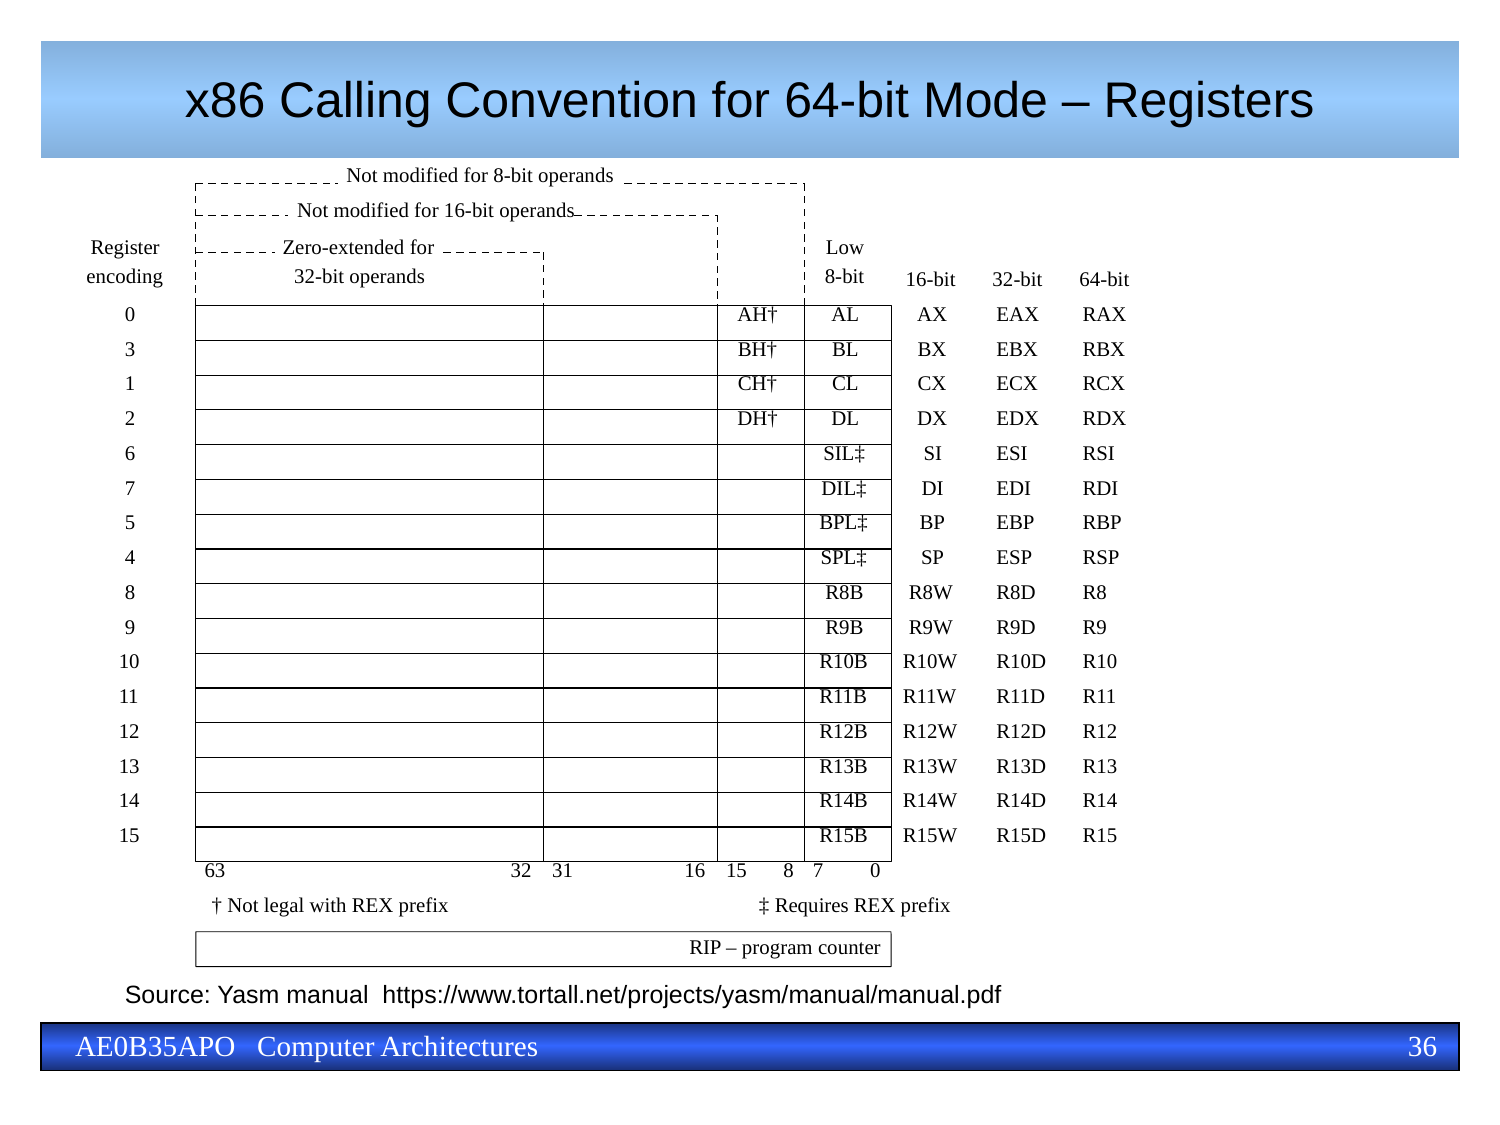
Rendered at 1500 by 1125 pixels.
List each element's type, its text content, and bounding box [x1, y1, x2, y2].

text_box Not modified for 16-bit operands [296, 198, 616, 232]
text_box SPL‡ [820, 546, 875, 579]
text_box EBP [996, 511, 1041, 544]
text_box R9D [996, 615, 1043, 649]
text_box R10 [1082, 650, 1124, 683]
text_box DH† [737, 407, 785, 440]
text_box R14W [902, 789, 966, 822]
text_box RAX [1082, 302, 1134, 336]
text_box 16 [684, 858, 709, 892]
text_box 10 [118, 650, 144, 683]
text_box DI [921, 476, 948, 510]
text_box CH† [737, 372, 784, 405]
text_box 32-bit operands [294, 265, 446, 298]
text_box R15B [819, 824, 876, 857]
text_box R11 [1082, 685, 1124, 718]
text_box ECX [996, 372, 1045, 405]
text_box encoding [86, 265, 176, 298]
text_box CX [917, 372, 952, 405]
text_box R14B [819, 789, 876, 822]
text_box 8 [124, 580, 149, 614]
text_box Source: Yasm manual https://www.tortall.net/projects/yasm/manual/manual.pdf [110, 973, 1019, 1017]
text_box R15 [1082, 824, 1124, 857]
text_box 0 [124, 302, 149, 336]
text_box R13D [996, 754, 1055, 788]
text_box 15 [118, 824, 144, 857]
text_box R13 [1082, 754, 1124, 788]
text_box ESI [996, 441, 1033, 475]
text_box R10D [996, 650, 1055, 683]
text_box RIP – program counter [689, 936, 882, 969]
text_box 14 [118, 789, 144, 822]
text_box R9 [1082, 615, 1111, 649]
text_box 12 [118, 719, 144, 753]
text_box 4 [124, 546, 149, 579]
text_box DX [917, 407, 951, 440]
text_box † Not legal with REX prefix [211, 893, 484, 927]
text_box AX [917, 302, 952, 336]
text_box ESP [996, 546, 1039, 579]
text_box R14D [996, 789, 1055, 822]
text_box EDI [996, 476, 1037, 510]
text_box 15 [725, 858, 751, 892]
text_box Not modified for 8-bit operands [346, 163, 654, 197]
text_box R13W [902, 754, 966, 788]
text_box 1 [124, 372, 149, 405]
text_box SIL‡ [823, 441, 872, 475]
text_box 64-bit [1079, 268, 1138, 301]
text_box R8B [825, 580, 870, 614]
text_box 11 [118, 685, 144, 718]
text_box BL [832, 337, 863, 371]
text_box RBP [1082, 511, 1129, 544]
text_box 31 [552, 858, 577, 892]
text_box 7 [124, 476, 149, 510]
text_box 3 [124, 337, 149, 371]
text_box BH† [737, 337, 784, 371]
text_box 0 [870, 858, 895, 892]
text_box EBX [996, 337, 1045, 371]
text_box AL [831, 302, 864, 336]
text_box 16-bit [905, 268, 964, 301]
text_box RBX [1082, 337, 1133, 371]
text_box DL [831, 407, 864, 440]
text_box R15D [996, 824, 1055, 857]
text_box SI [923, 441, 948, 475]
text_box 6 [124, 441, 149, 475]
text_box DIL‡ [821, 476, 874, 510]
text_box R10W [902, 650, 966, 683]
text_box RCX [1082, 372, 1131, 405]
text_box 8-bit [824, 265, 871, 298]
text_box RDX [1082, 407, 1132, 440]
text_box R11D [996, 685, 1055, 718]
text_box EDX [996, 407, 1045, 440]
text_box 32 [510, 858, 536, 892]
text_box 9 [124, 615, 149, 649]
text_box R12W [902, 719, 966, 753]
text_box R14 [1082, 789, 1124, 822]
text_box BX [917, 337, 952, 371]
text_box Zero-extended for [282, 236, 457, 269]
text_box R11W [902, 685, 966, 718]
text_box R8 [1082, 580, 1111, 614]
text_box 7 [812, 858, 837, 892]
text_box 63 [204, 858, 230, 892]
text_box R11B [819, 685, 876, 718]
text_box BP [919, 511, 950, 544]
text_box CL [832, 372, 863, 405]
text_box SP [920, 546, 948, 579]
text_box ‡ Requires REX prefix [758, 893, 979, 927]
title x86 Calling Convention for 64-bit Mode – Registers [41, 41, 1459, 158]
text_box RSP [1082, 546, 1126, 579]
text_box R8W [908, 580, 960, 614]
text_box R10B [819, 650, 876, 683]
text_box 32-bit [992, 268, 1051, 301]
text_box R9B [825, 615, 870, 649]
text_box AH† [737, 302, 785, 336]
text_box R9W [908, 615, 960, 649]
text_box BPL‡ [819, 511, 876, 544]
text_box RSI [1082, 441, 1121, 475]
text_box 8 [783, 858, 808, 892]
text_box 5 [124, 511, 149, 544]
text_box 13 [118, 754, 144, 788]
text_box R12B [819, 719, 876, 753]
text_box Low [825, 236, 870, 265]
text_box R12D [996, 719, 1055, 753]
text_box Register [90, 236, 170, 265]
text_box R8D [996, 580, 1043, 614]
text_box R13B [819, 754, 876, 788]
text_box EAX [996, 302, 1047, 336]
text_box R15W [902, 824, 966, 857]
text_box RDI [1082, 476, 1125, 510]
text_box R12 [1082, 719, 1124, 753]
text_box 2 [124, 407, 149, 440]
